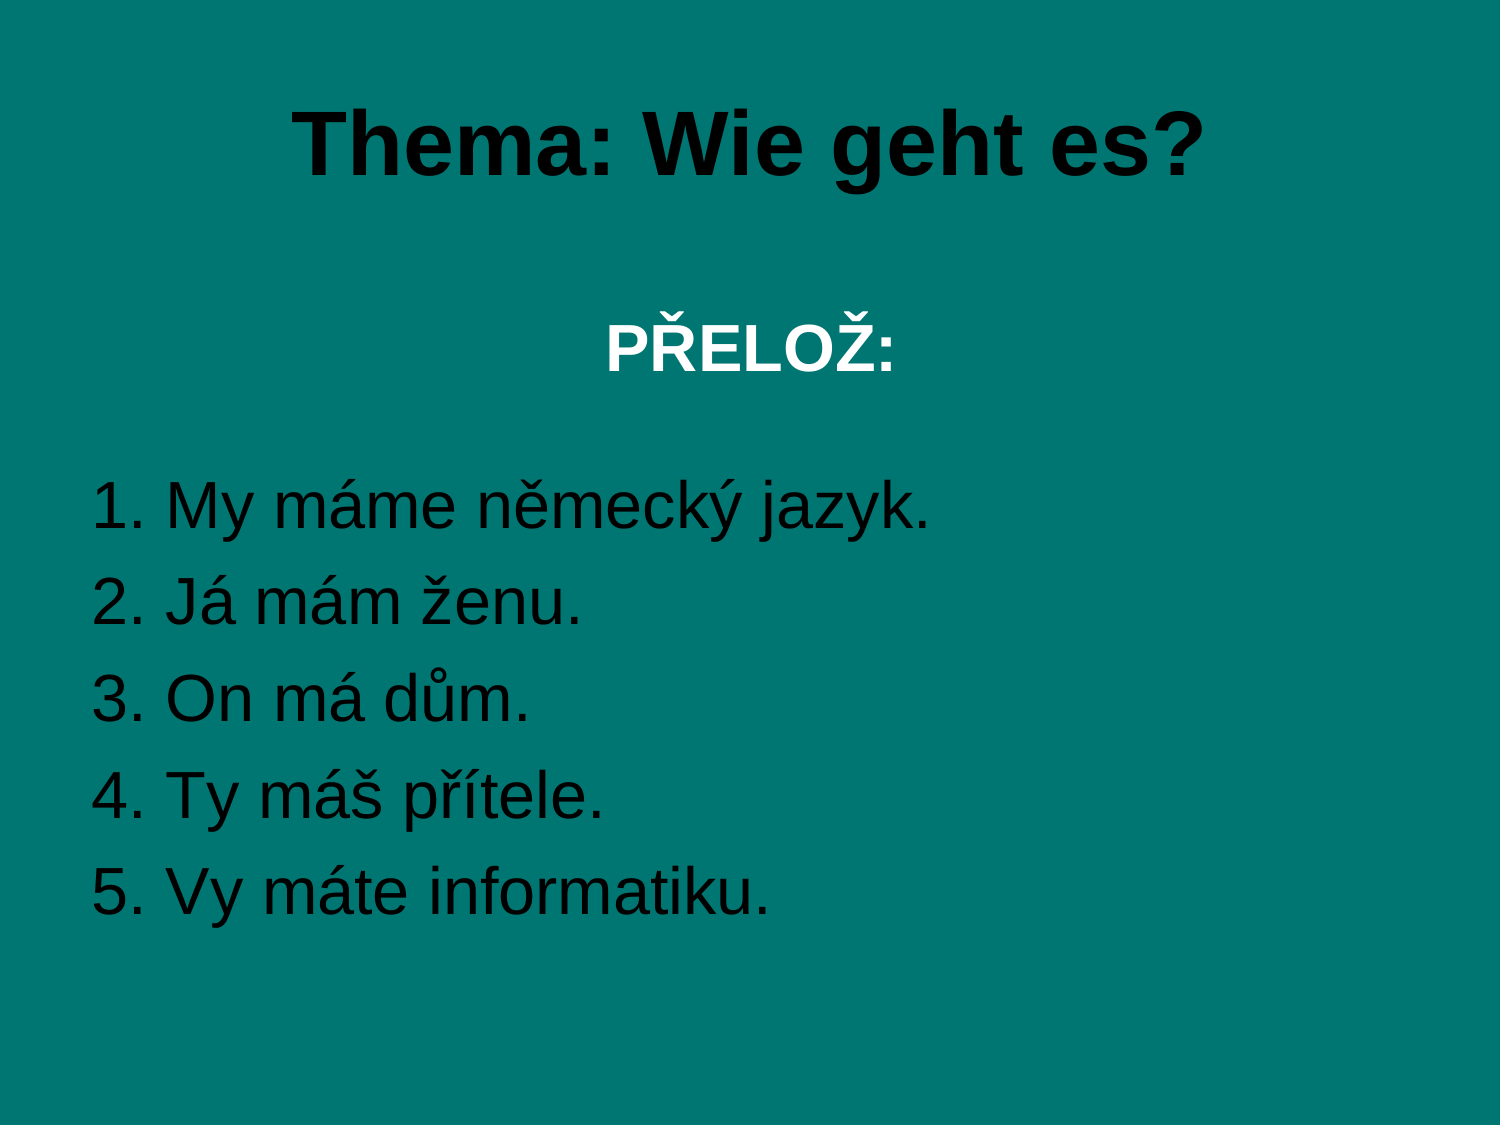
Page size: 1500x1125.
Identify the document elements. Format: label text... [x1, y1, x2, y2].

list PŘELOŽ: 1. My máme německý jazyk. 2. Já mám ženu. 3. On má dům. 4. Ty máš přítele. 5. Vy máte informatiku. [76, 255, 1427, 1000]
title Thema: Wie geht es? [75, 45, 1426, 233]
